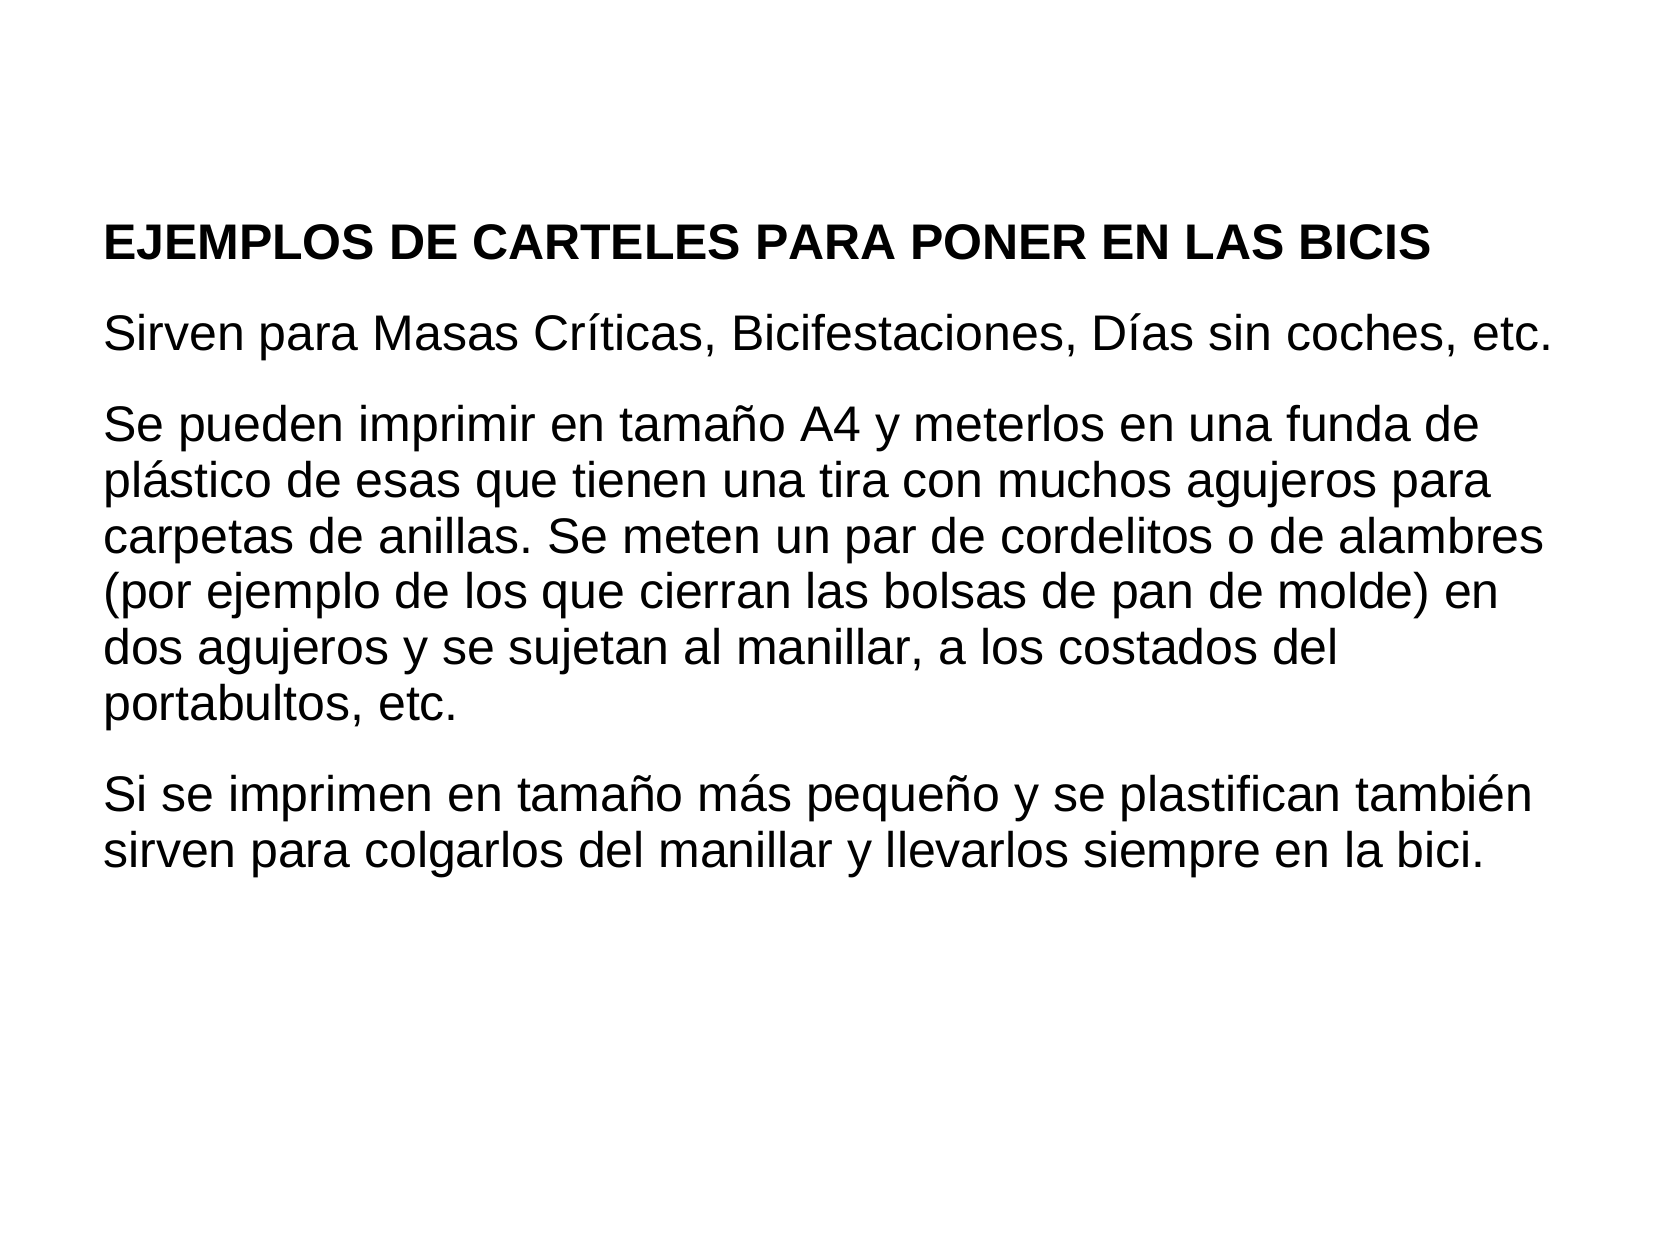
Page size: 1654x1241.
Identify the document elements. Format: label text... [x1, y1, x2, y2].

text_box EJEMPLOS DE CARTELES PARA PONER EN LAS BICIS Sirven para Masas Críticas, Bicifestaciones, Días sin coches, etc. Se pueden imprimir en tamaño A4 y meterlos en una funda de plástico de esas que tienen una tira con muchos agujeros para carpetas de anillas. Se meten un par de cordelitos o de alambres (por ejemplo de los que cierran las bolsas de pan de molde) en dos agujeros y se sujetan al manillar, a los costados del portabultos, etc. Si se imprimen en tamaño más pequeño y se plastifican también sirven para colgarlos del manillar y llevarlos siempre en la bici. [88, 206, 1595, 951]
